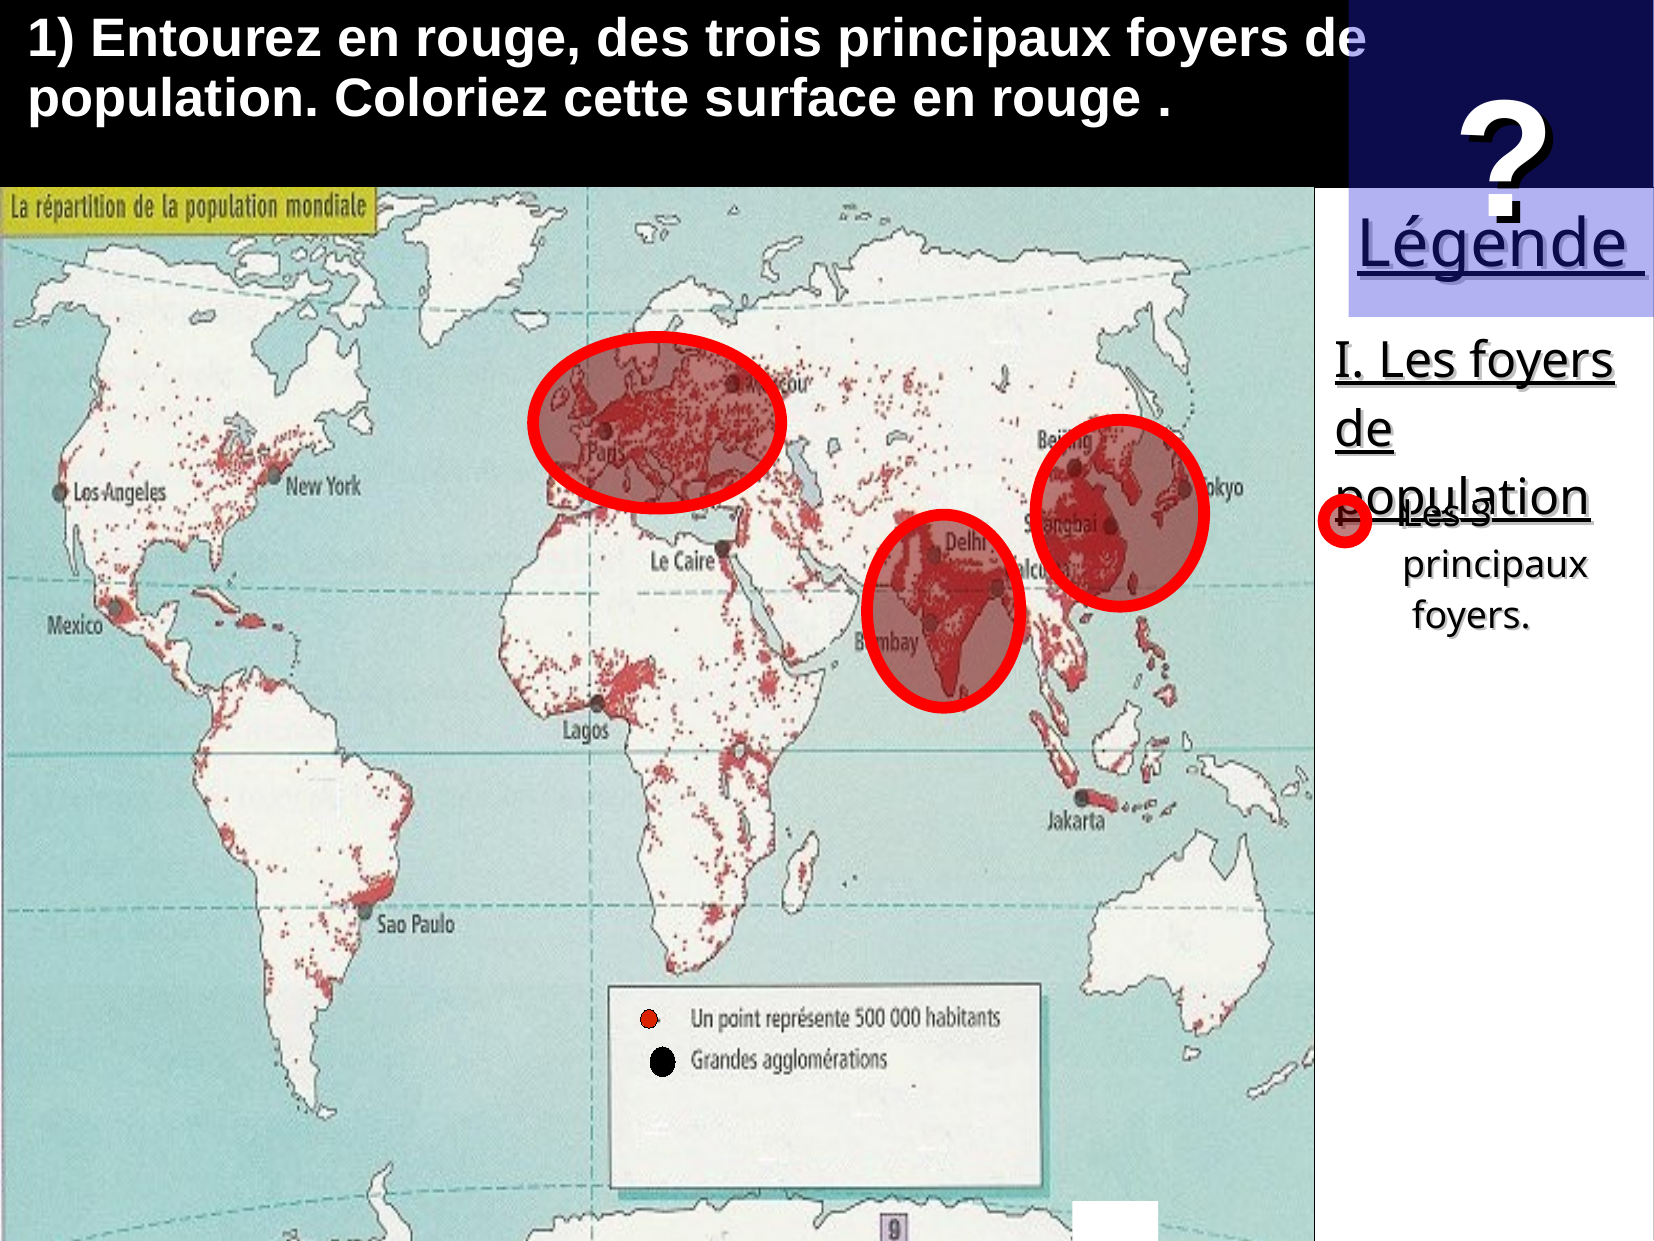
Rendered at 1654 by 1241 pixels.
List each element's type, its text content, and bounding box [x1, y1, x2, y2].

text_box ? [1348, 0, 1654, 317]
text_box 1) Entourez en rouge, des trois principaux foyers de population. Coloriez cette surface en rouge . [12, 0, 1348, 142]
text_box I. Les foyers de population [1319, 316, 1654, 471]
text_box [867, 514, 1021, 708]
text_box [650, 1046, 676, 1077]
text_box Légende [1341, 187, 1348, 296]
text_box Les 3 principaux foyers. [1387, 479, 1606, 651]
text_box [1035, 419, 1205, 607]
text_box [1314, 187, 1654, 1241]
text_box [640, 1009, 658, 1029]
text_box [533, 336, 782, 509]
picture [0, 187, 1314, 1241]
text_box [1072, 1201, 1159, 1241]
